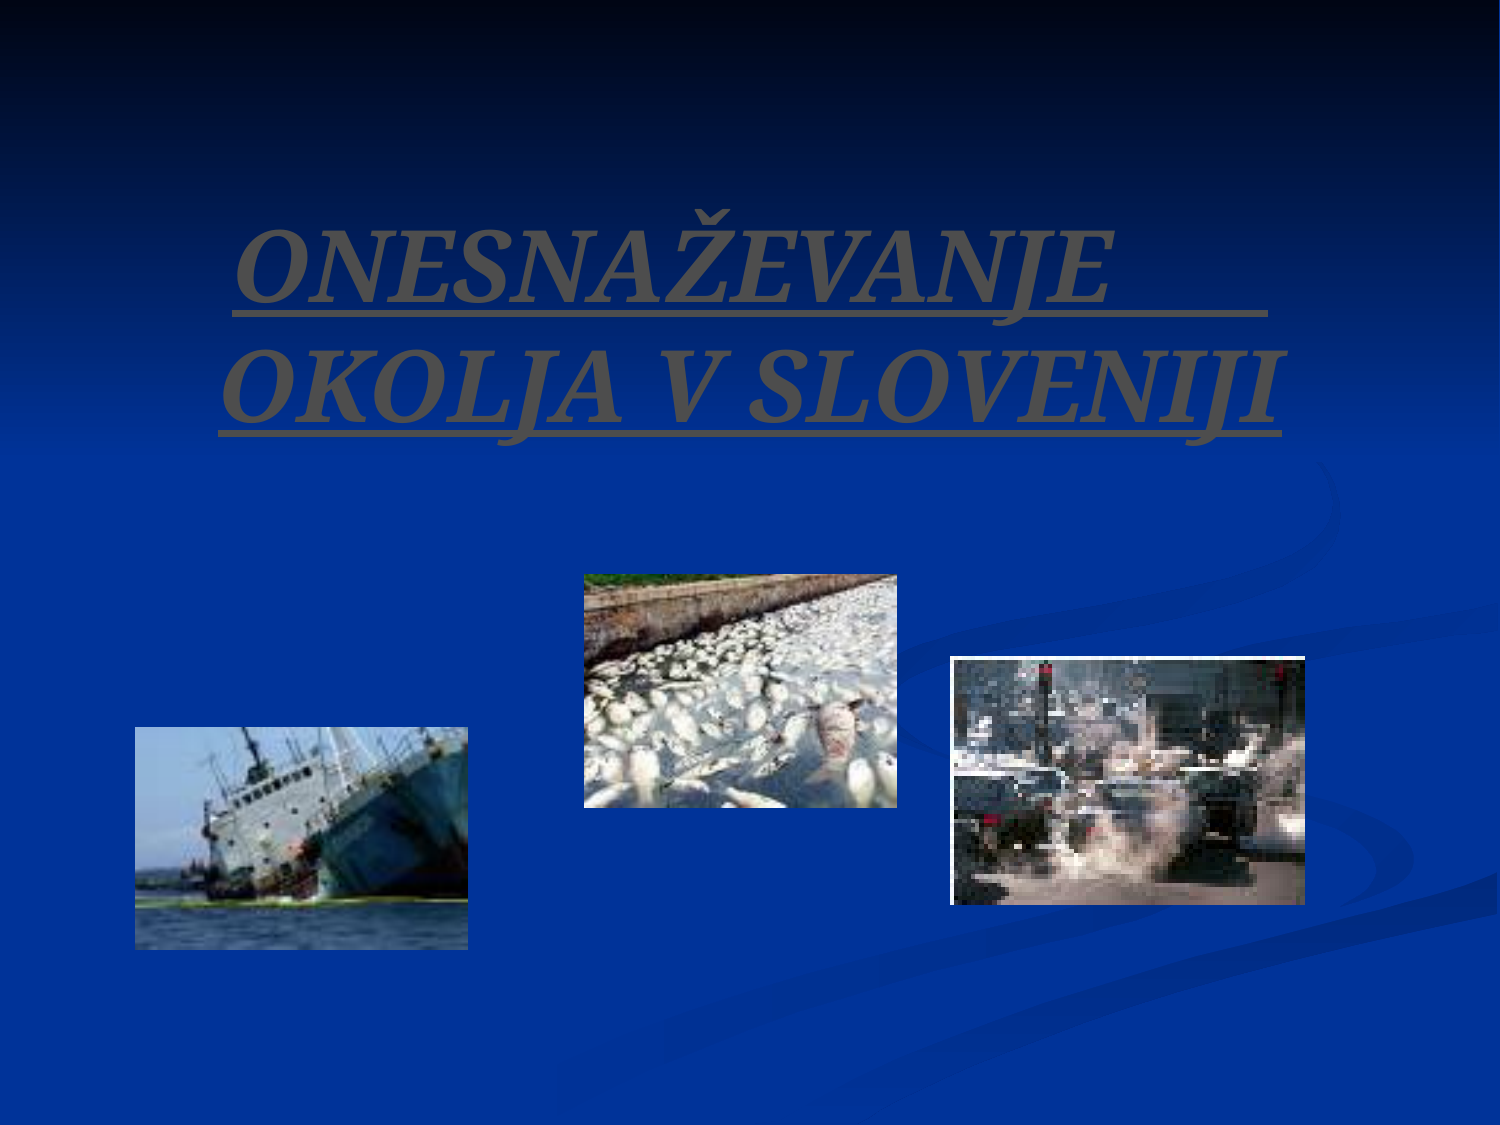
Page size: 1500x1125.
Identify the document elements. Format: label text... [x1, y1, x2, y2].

subtitle ONESNAŽEVANJE OKOLJA V SLOVENIJI [0, 54, 1500, 1125]
picture [584, 574, 897, 808]
picture [135, 727, 468, 950]
picture [950, 656, 1305, 905]
